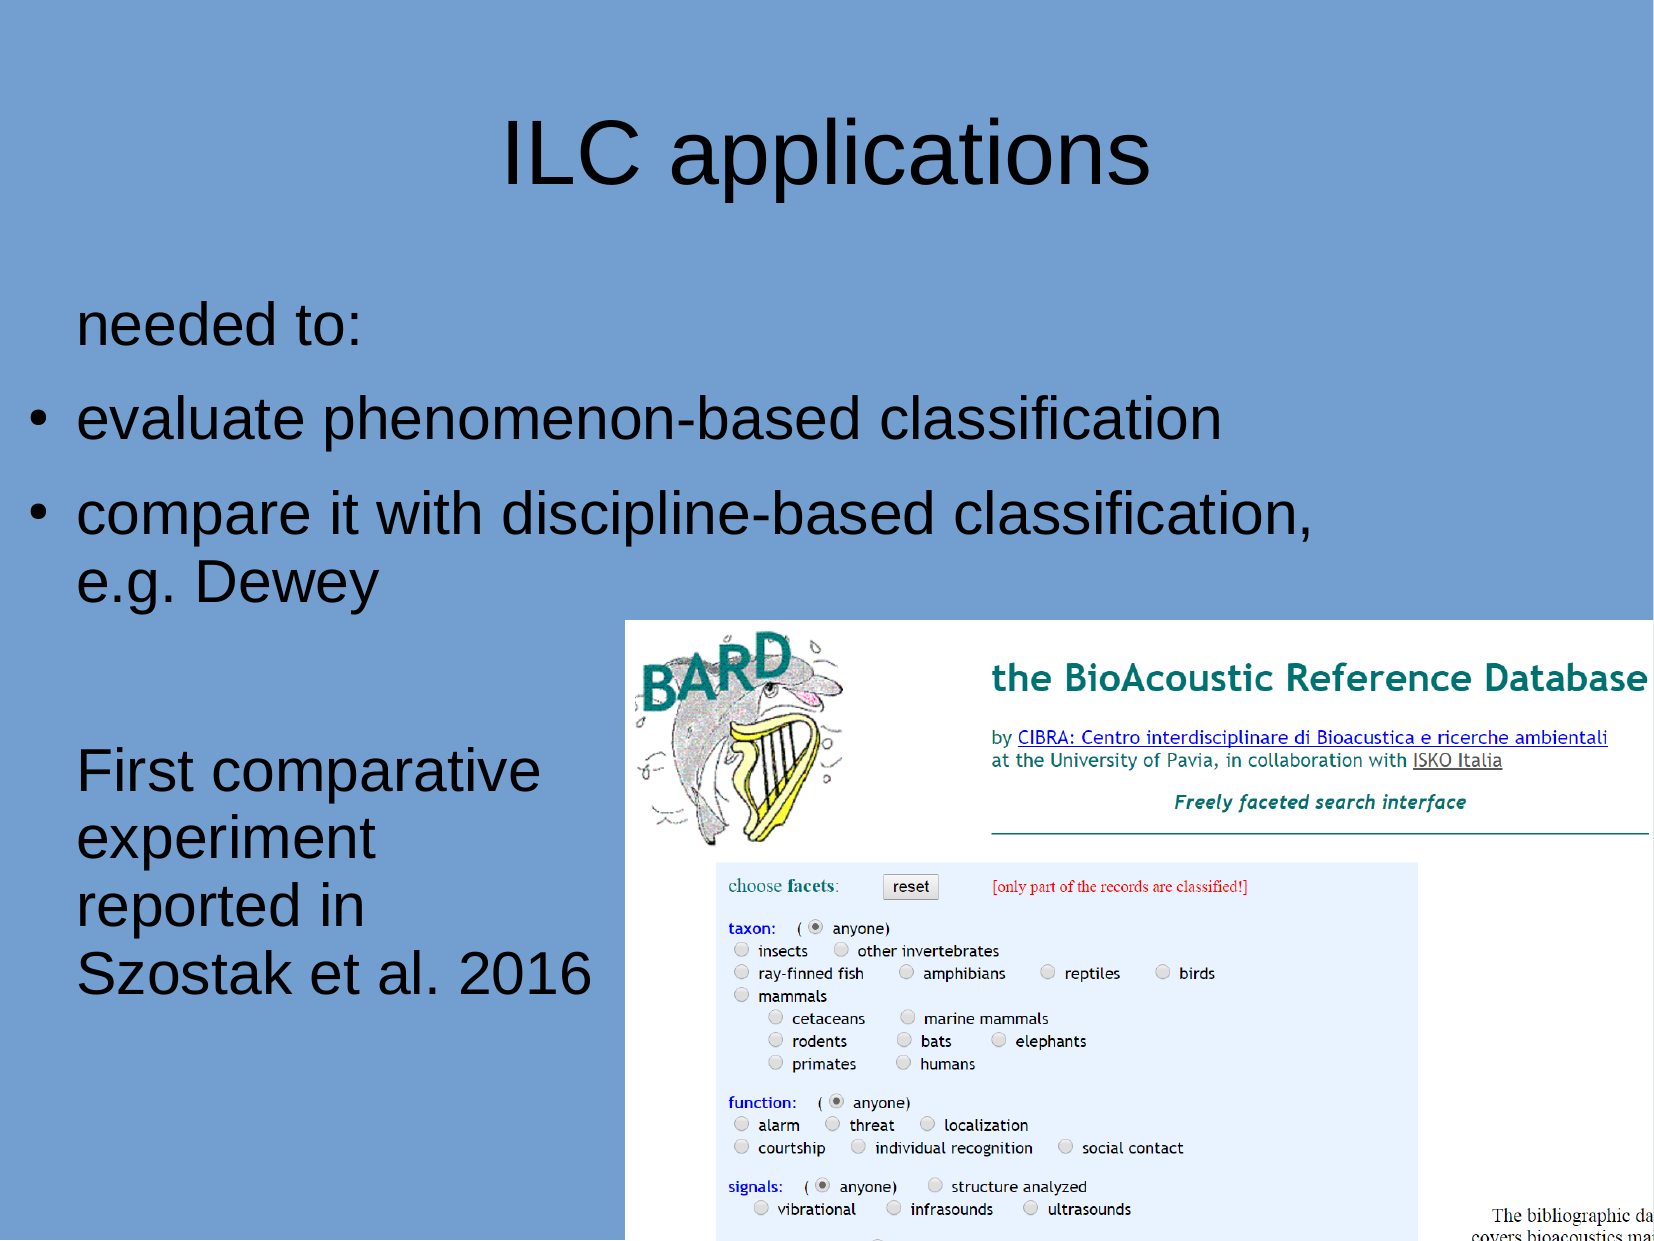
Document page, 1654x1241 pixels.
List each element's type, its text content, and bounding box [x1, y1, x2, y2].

title ILC applications [82, 49, 1571, 257]
list needed to: evaluate phenomenon-based classification compare it with discipline-based classification, e.g. Dewey First comparative experiment reported in Szostak et al. 2016 [11, 290, 1571, 1010]
picture [625, 620, 1654, 1241]
